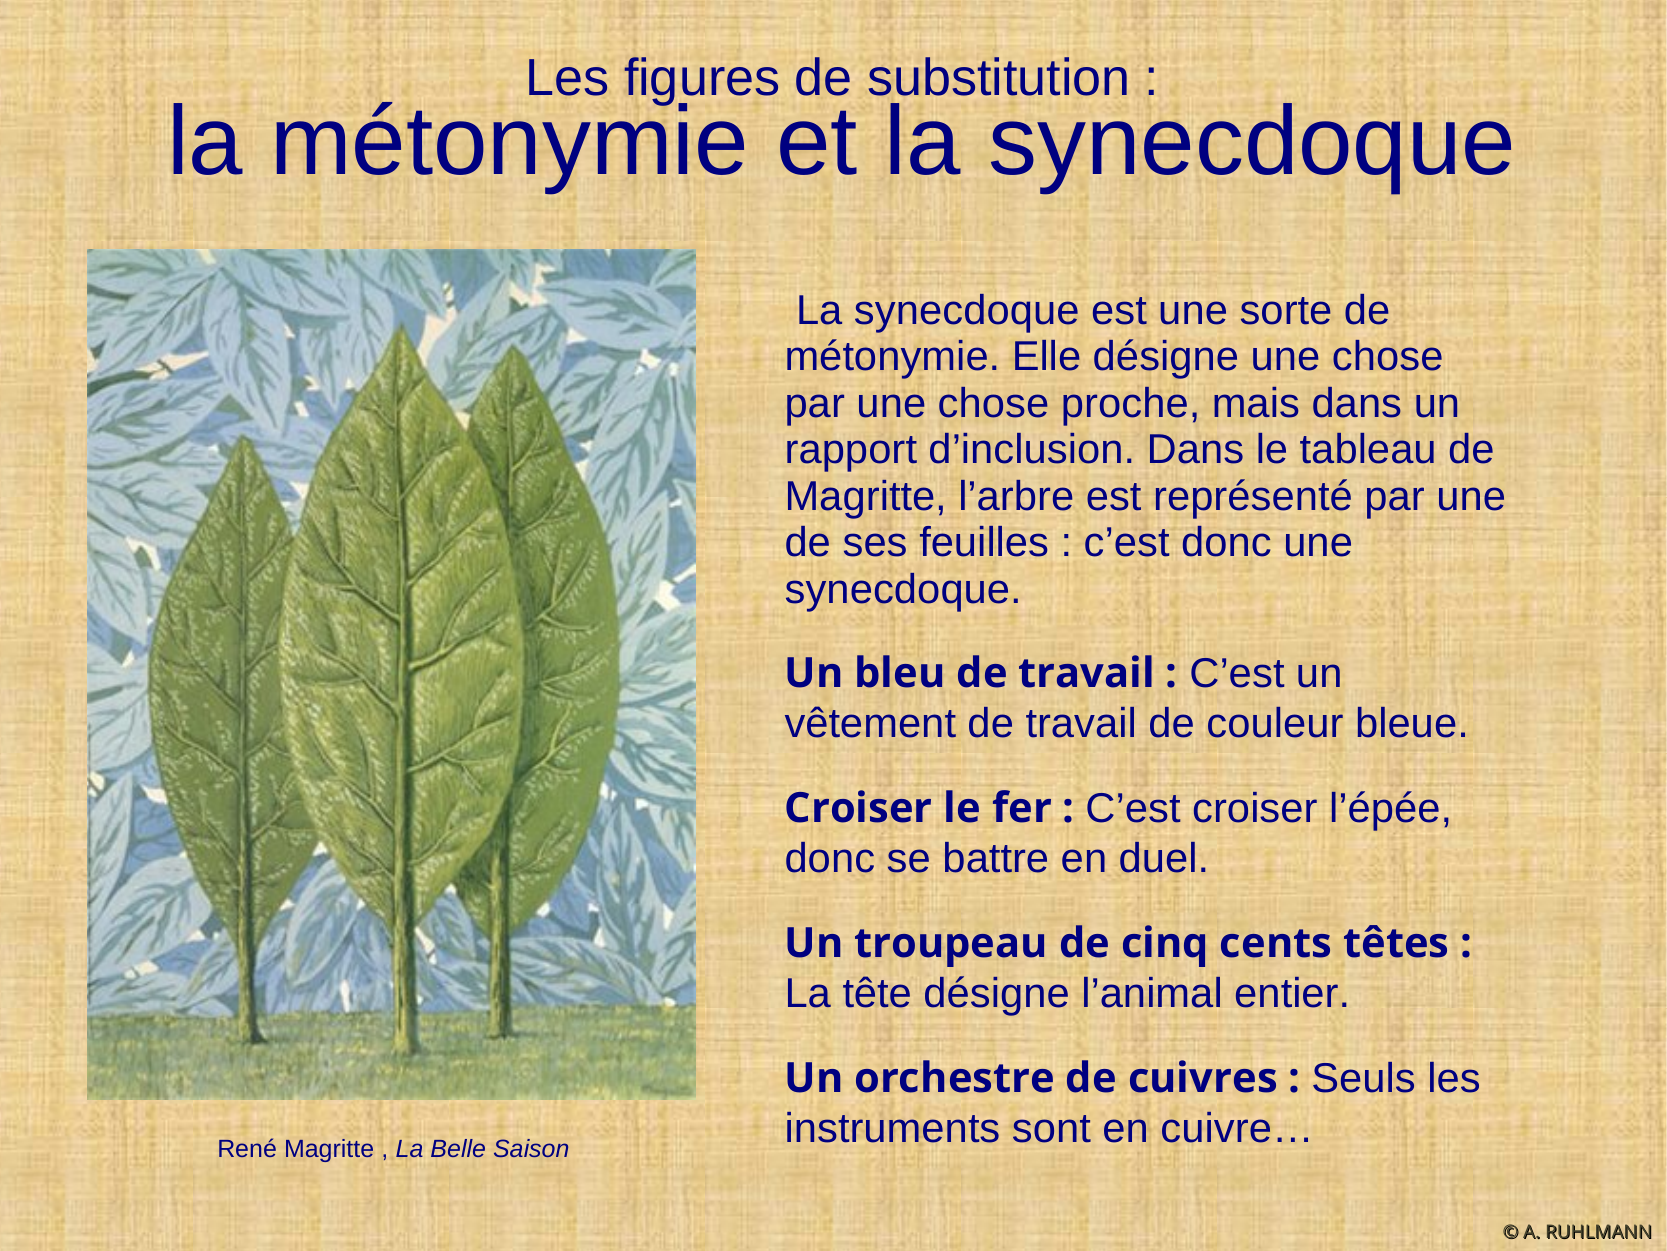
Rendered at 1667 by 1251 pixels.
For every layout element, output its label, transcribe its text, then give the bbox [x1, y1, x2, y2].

text_box René Magritte , La Belle Saison [162, 1125, 625, 1171]
title Les figures de substitution : la métonymie et la synecdoque [112, 43, 1563, 207]
text_box © A. RUHLMANN [1412, 1212, 1667, 1251]
list La synecdoque est une sorte de métonymie. Elle désigne une chose par une chose proche, mais dans un rapport d’inclusion. Dans le tableau de Magritte, l’arbre est représenté par une de ses feuilles : c’est donc une synecdoque. Un bleu de travail : C’est un vêtement de travail de couleur bleue. Croiser le fer : C’est croiser l’épée, donc se battre en duel. Un troupeau de cinq cents têtes : La tête désigne l’animal entier. Un orchestre de cuivres : Seuls les instruments sont en cuivre… [737, 249, 1521, 1188]
picture [0, 0, 1667, 1251]
